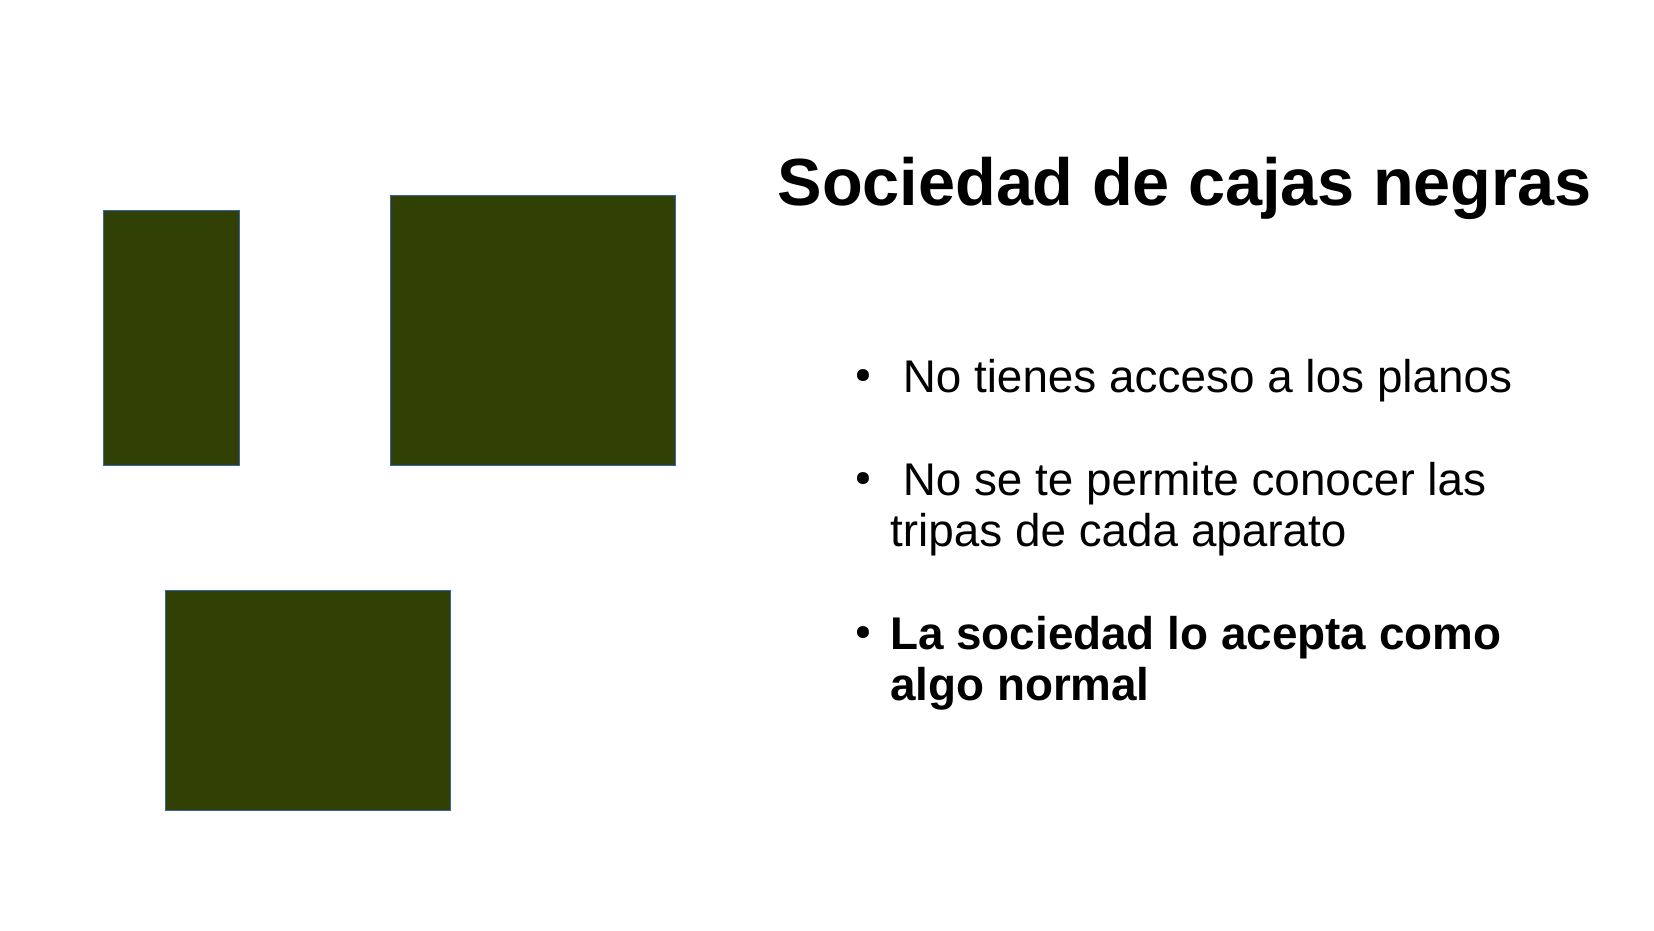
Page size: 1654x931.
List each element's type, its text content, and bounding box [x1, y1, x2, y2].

title Sociedad de cajas negras [735, 105, 1636, 261]
text_box [390, 195, 676, 466]
text_box [165, 590, 451, 811]
text_box No tienes acceso a los planos No se te permite conocer las tripas de cada aparato La sociedad lo acepta como algo normal [840, 343, 1546, 769]
text_box [103, 210, 240, 466]
